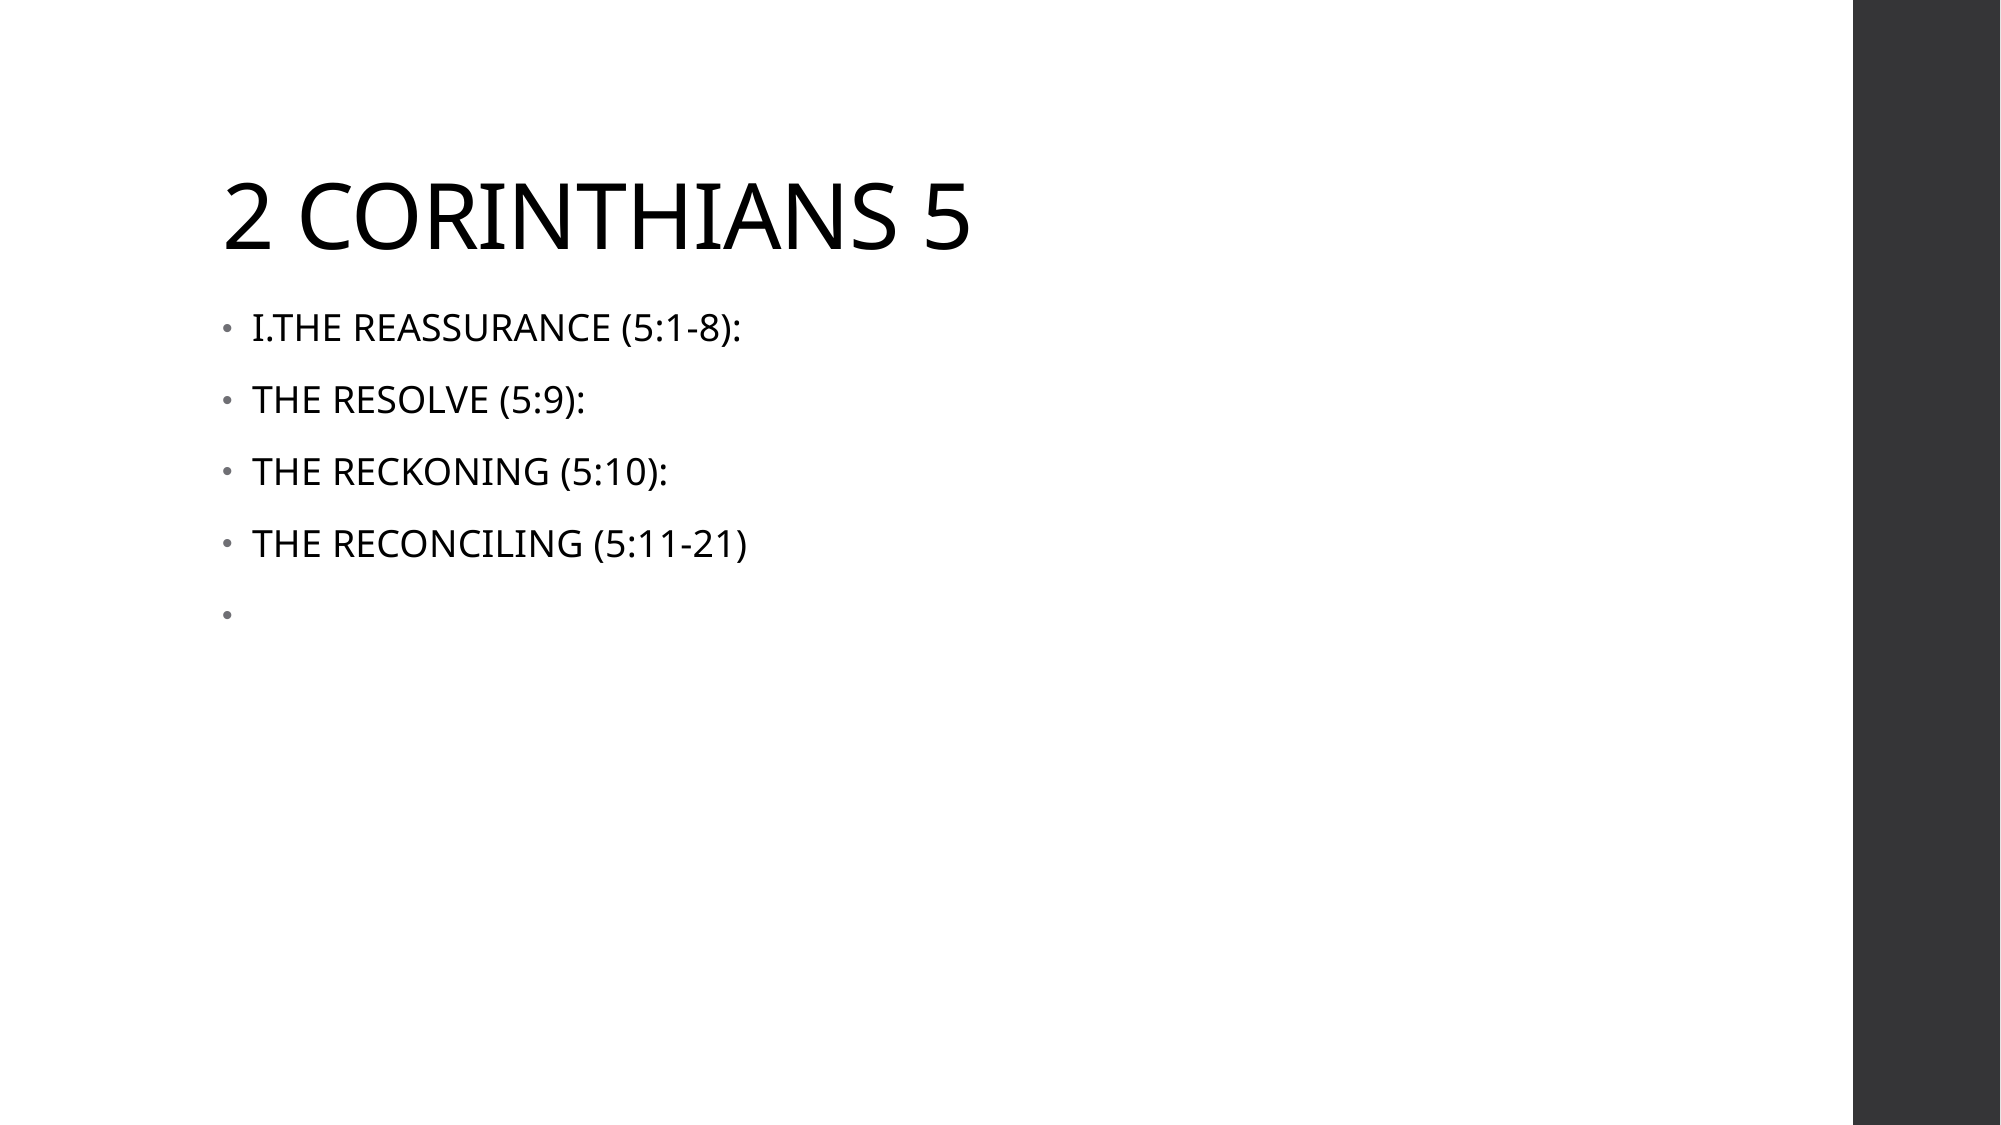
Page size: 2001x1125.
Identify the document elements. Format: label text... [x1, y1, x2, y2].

list I.THE REASSURANCE (5:1-8): THE RESOLVE (5:9): THE RECKONING (5:10): THE RECONCILING (5:11-21) [206, 299, 1617, 1014]
title 2 CORINTHIANS 5 [206, 60, 1797, 278]
